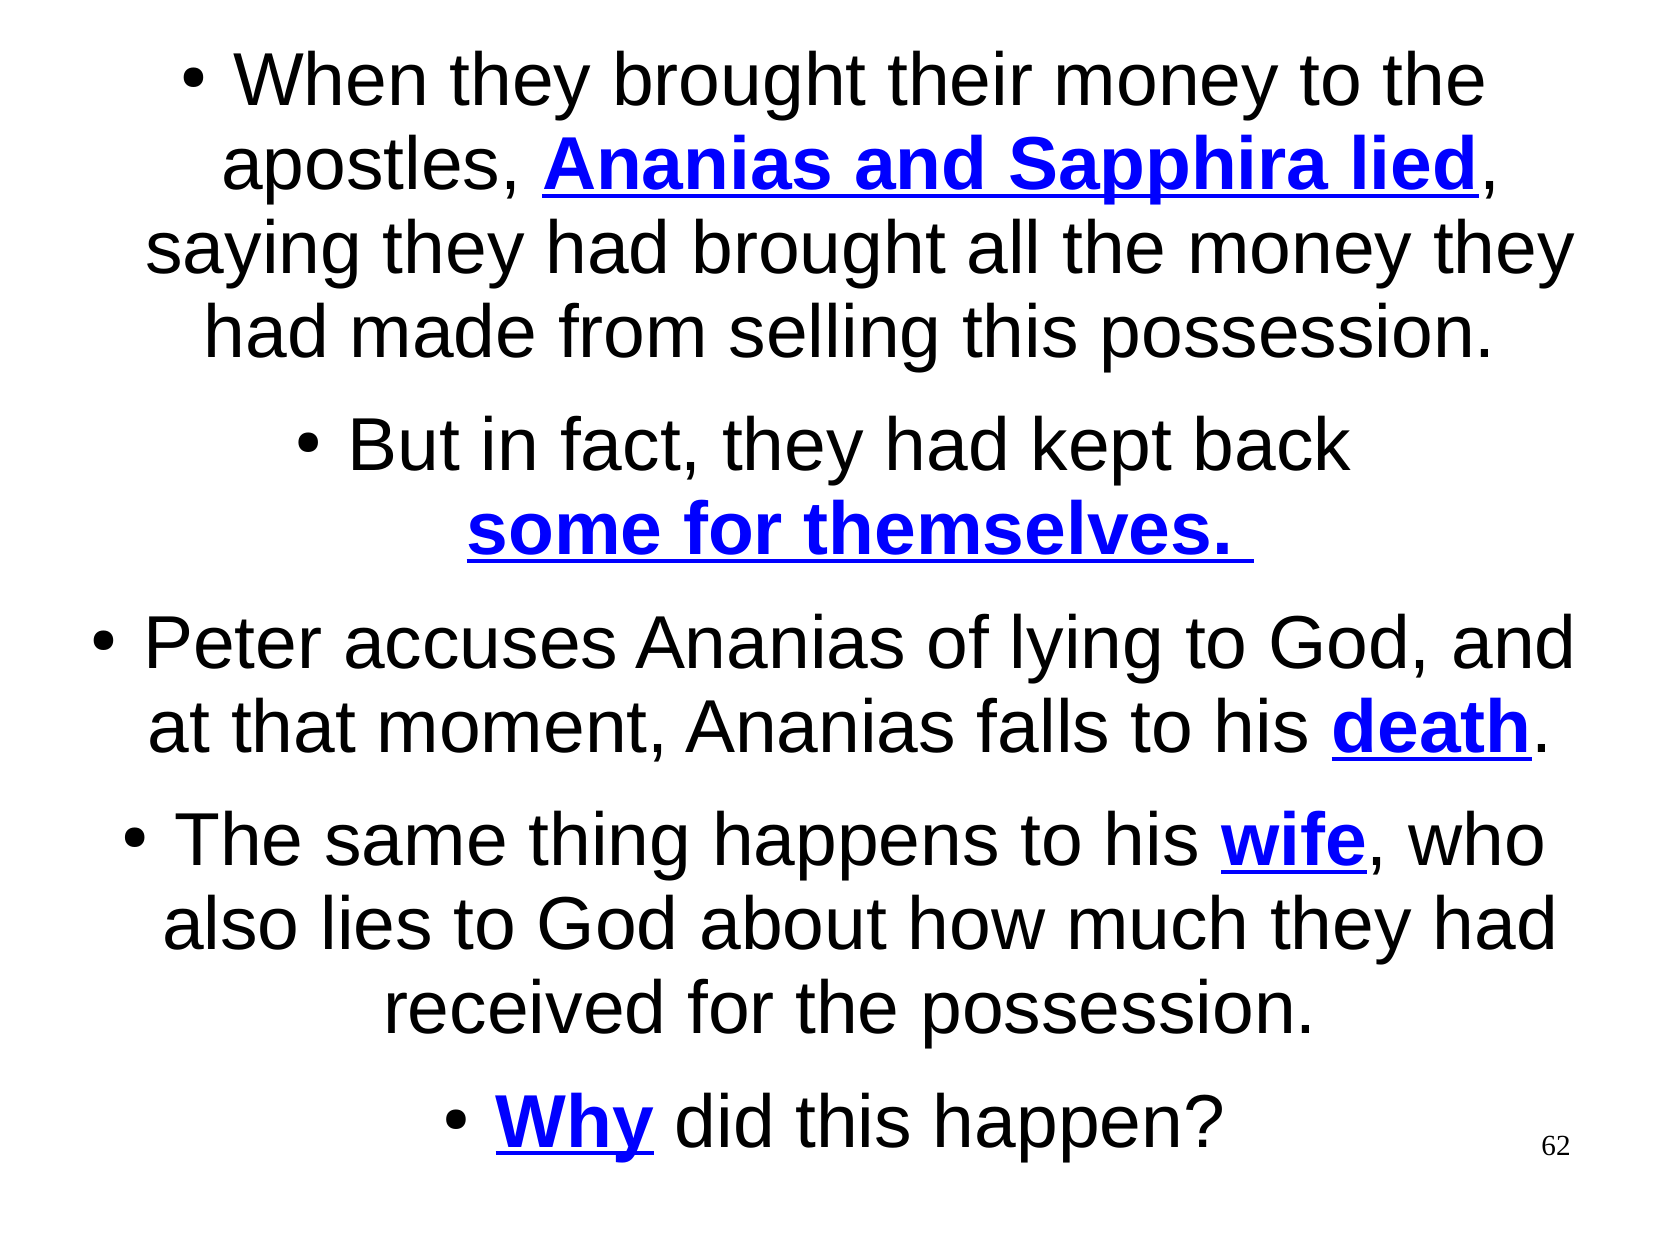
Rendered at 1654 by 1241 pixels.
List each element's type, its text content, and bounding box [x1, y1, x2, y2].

list When they brought their money to the apostles, Ananias and Sapphira lied, saying they had brought all the money they had made from selling this possession. But in fact, they had kept back some for themselves. Peter accuses Ananias of lying to God, and at that moment, Ananias falls to his death. The same thing happens to his wife, who also lies to God about how much they had received for the possession. Why did this happen? [37, 37, 1613, 1238]
